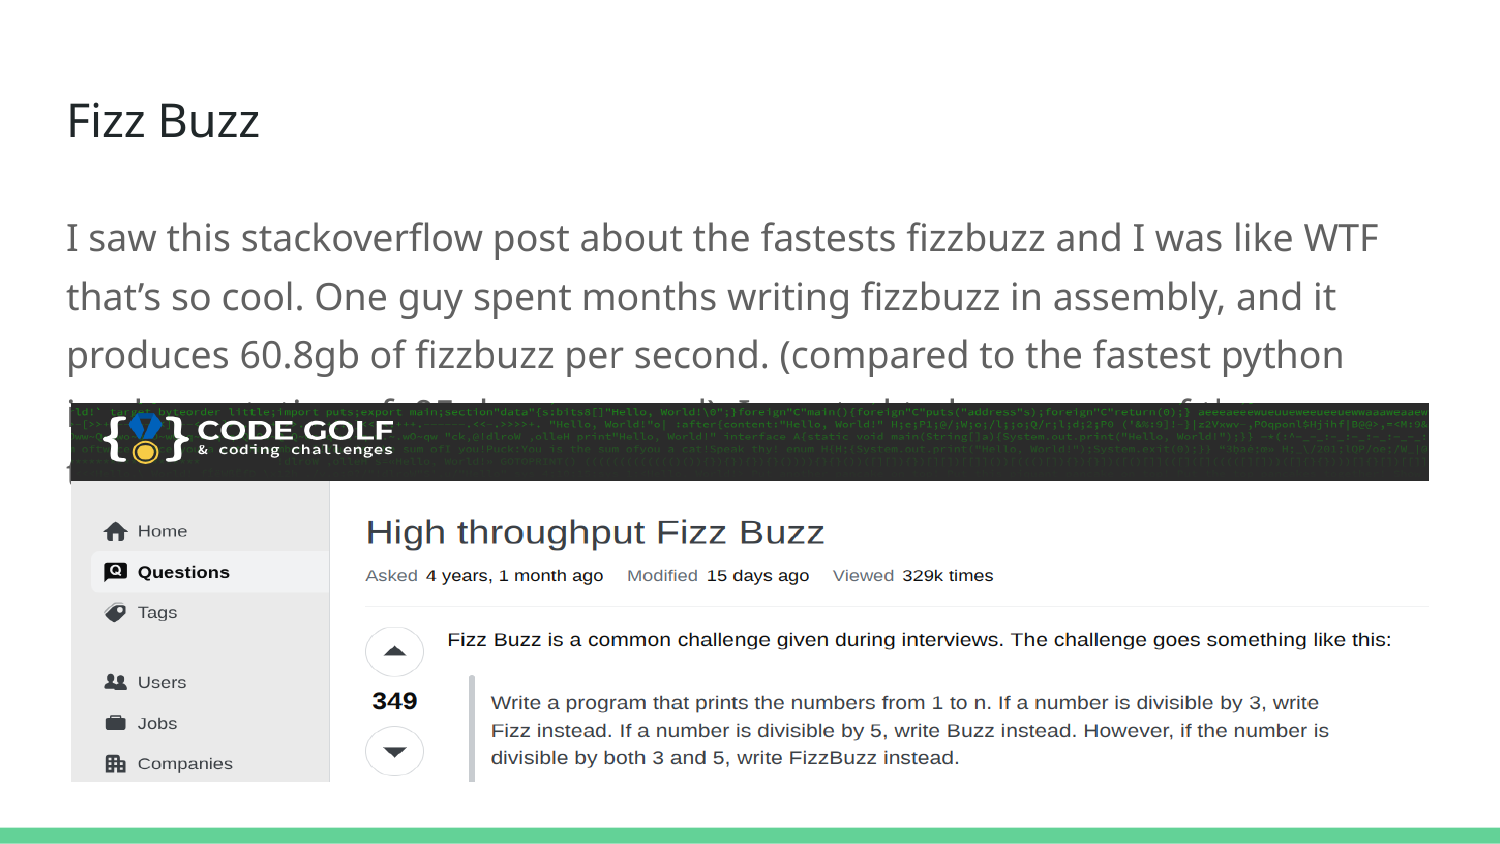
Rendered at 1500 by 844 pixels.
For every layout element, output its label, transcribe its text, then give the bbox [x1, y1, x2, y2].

list I saw this stackoverflow post about the fastests fizzbuzz and I was like WTF that’s so cool. One guy spent months writing fizzbuzz in assembly, and it produces 60.8gb of fizzbuzz per second. (compared to the fastest python implementation of .05gb per second). I wanted to learn some of these techniques. [51, 189, 1449, 750]
picture [71, 403, 1429, 782]
title Fizz Buzz [51, 72, 1449, 167]
